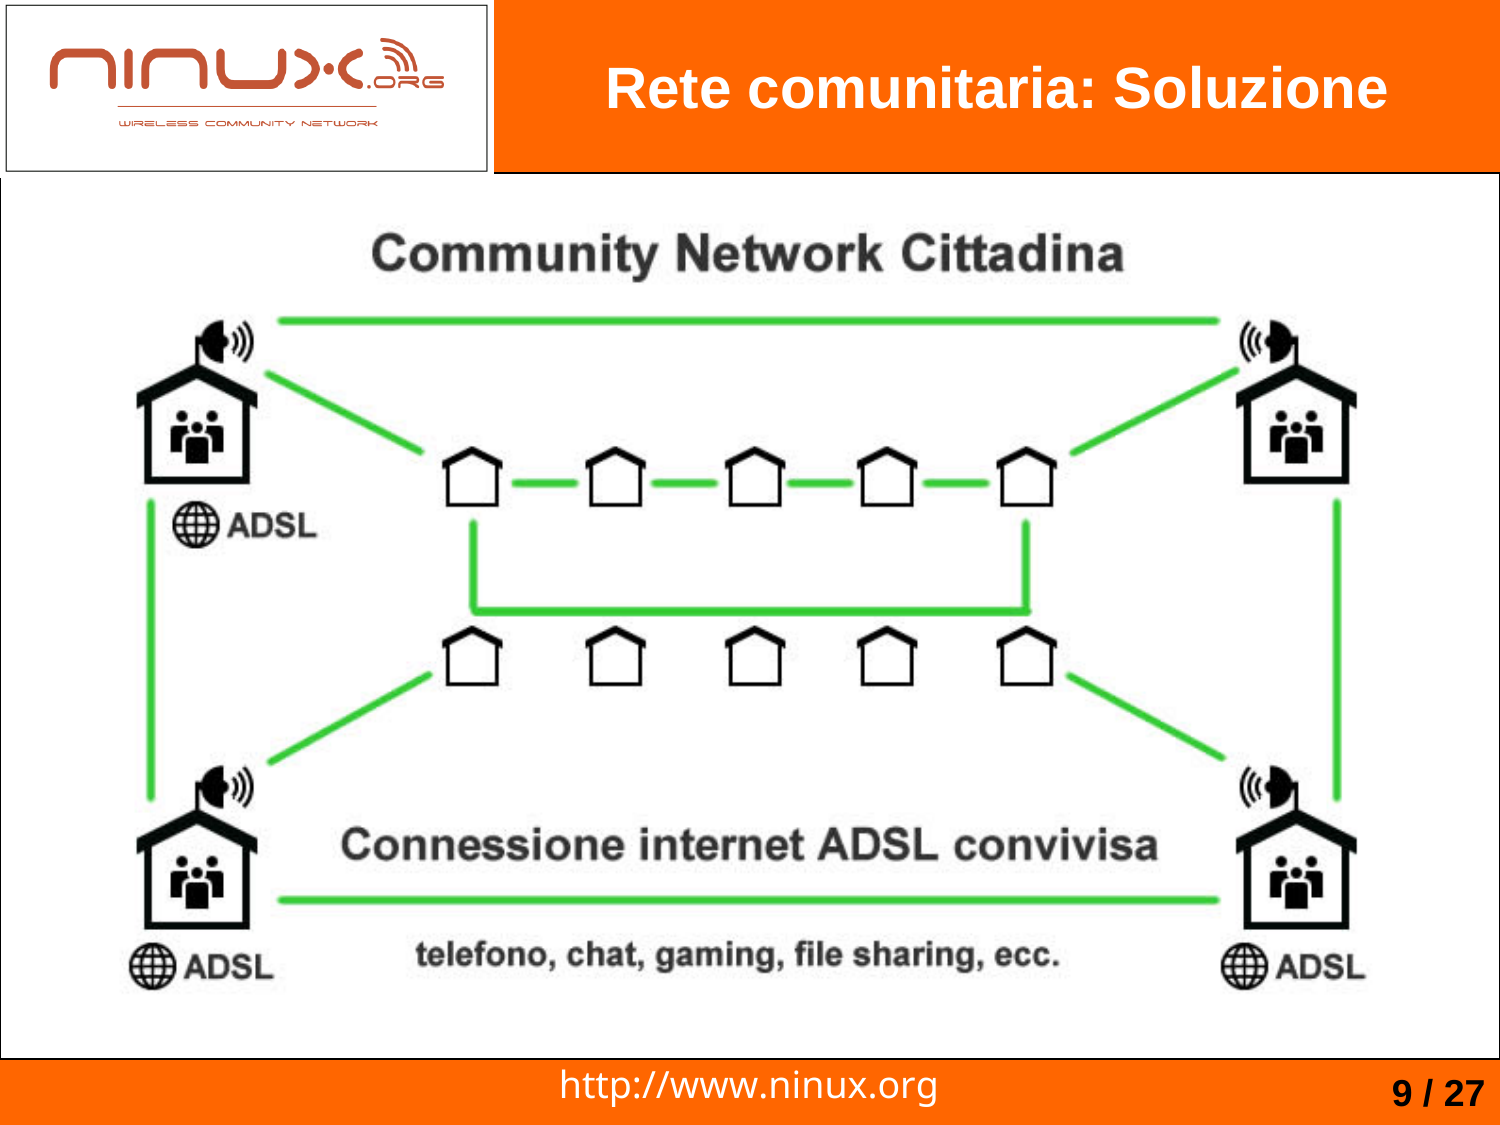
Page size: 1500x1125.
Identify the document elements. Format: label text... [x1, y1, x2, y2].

picture [0, 0, 494, 178]
text_box <numero> / 27 [1257, 1061, 1500, 1125]
picture [90, 194, 1410, 1030]
text_box http://www.ninux.org [0, 1053, 1500, 1125]
title Rete comunitaria: Soluzione [495, 17, 1500, 160]
